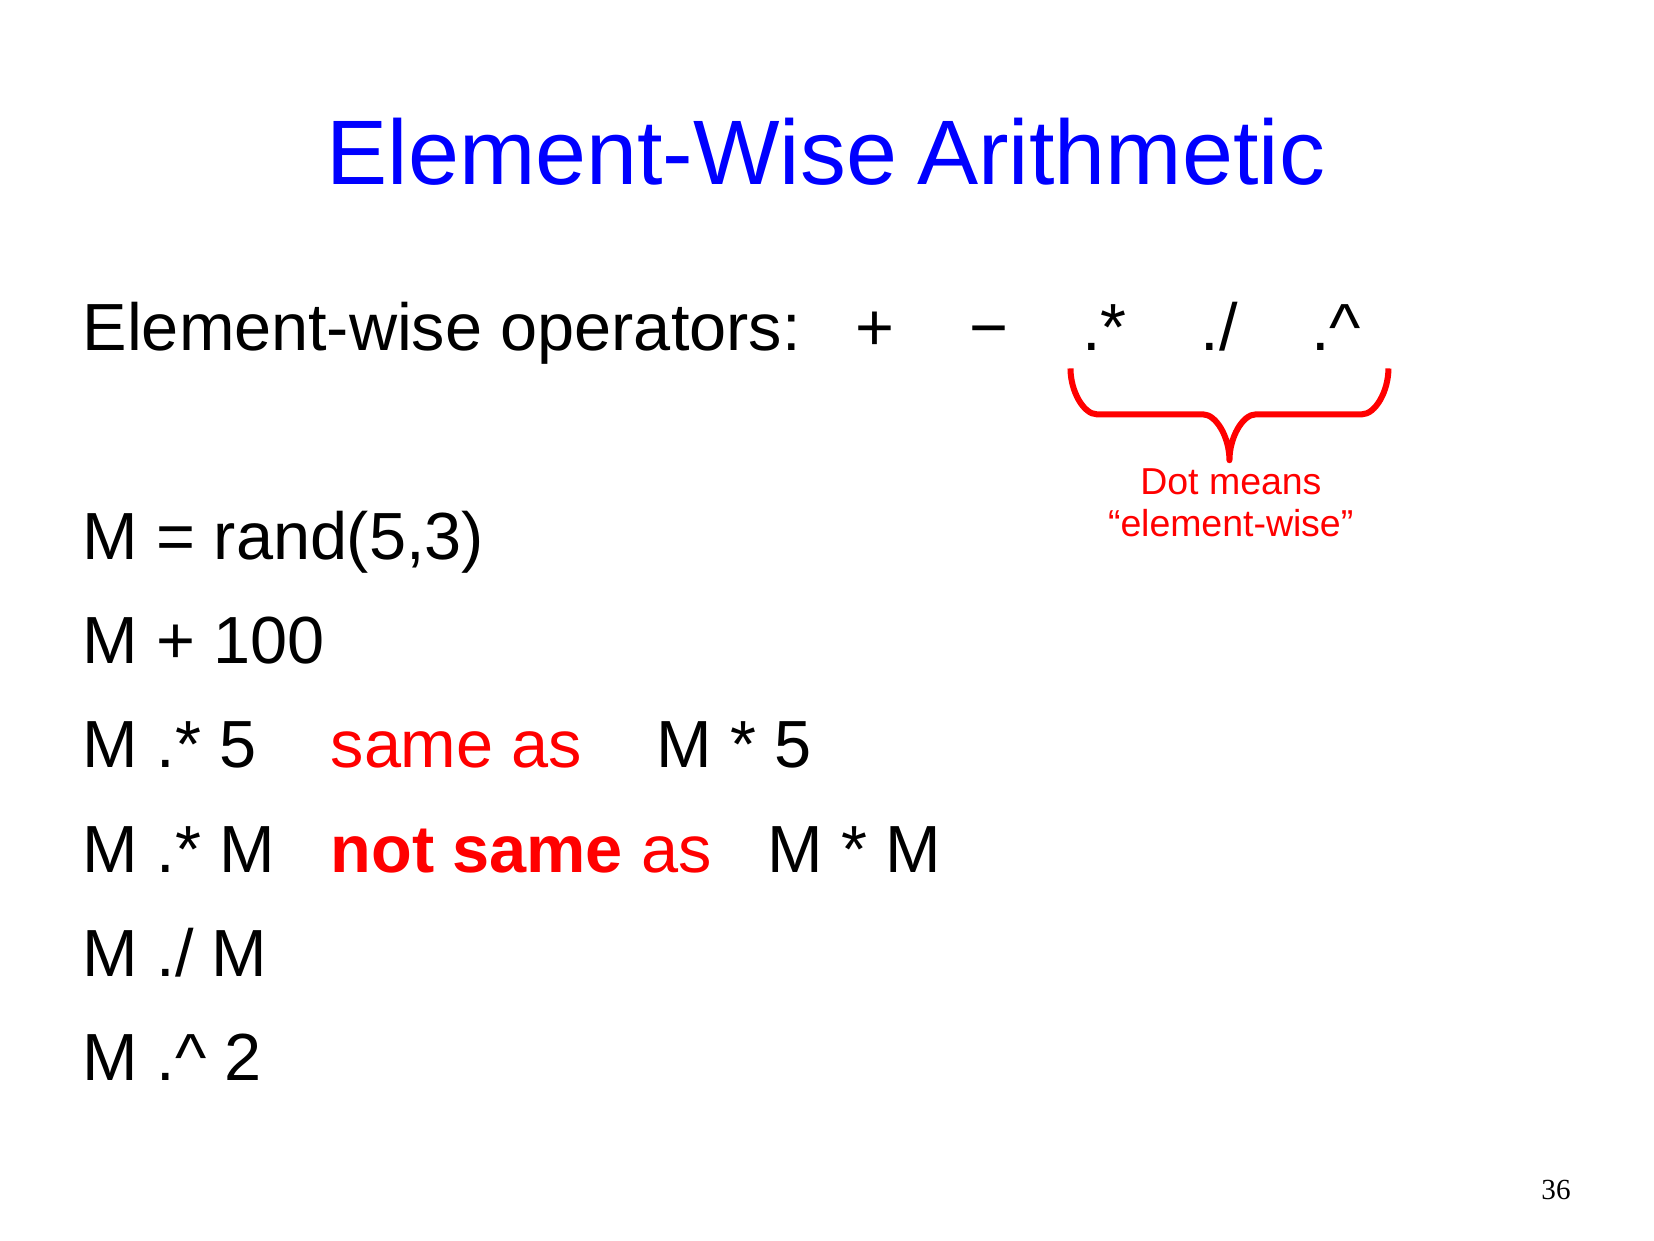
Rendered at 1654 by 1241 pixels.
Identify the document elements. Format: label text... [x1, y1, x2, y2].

list Element-wise operators: + − .* ./ .^ M = rand(5,3) M + 100 M .* 5 same as M * 5 M .* M not same as M * M M ./ M M .^ 2 [82, 290, 1571, 1109]
text_box Dot means “element-wise” [1045, 452, 1416, 552]
title Element-Wise Arithmetic [82, 49, 1571, 257]
